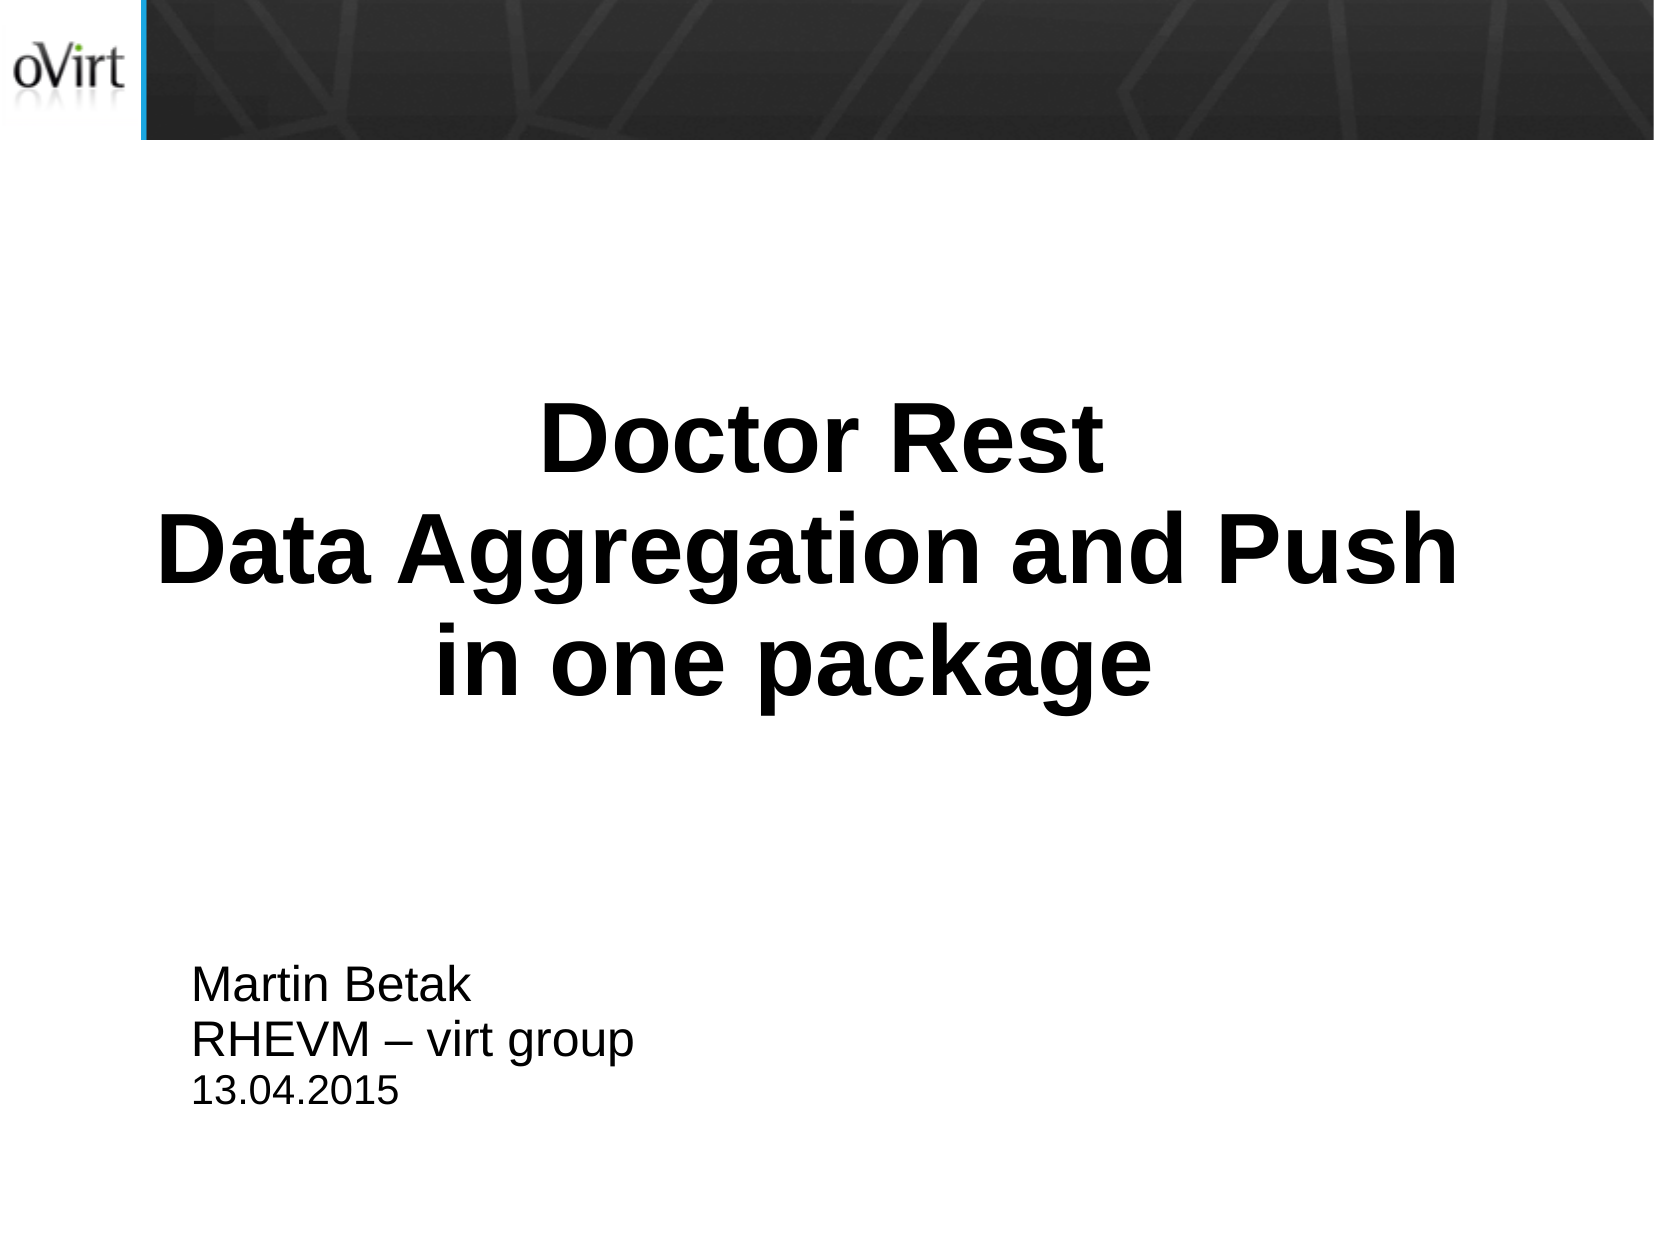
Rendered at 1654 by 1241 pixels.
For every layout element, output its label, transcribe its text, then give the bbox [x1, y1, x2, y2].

picture [0, 0, 1654, 140]
text_box Martin Betak RHEVM – virt group 13.04.2015 [176, 669, 1549, 1122]
text_box Doctor Rest Data Aggregation and Push in one package [112, 374, 1549, 725]
